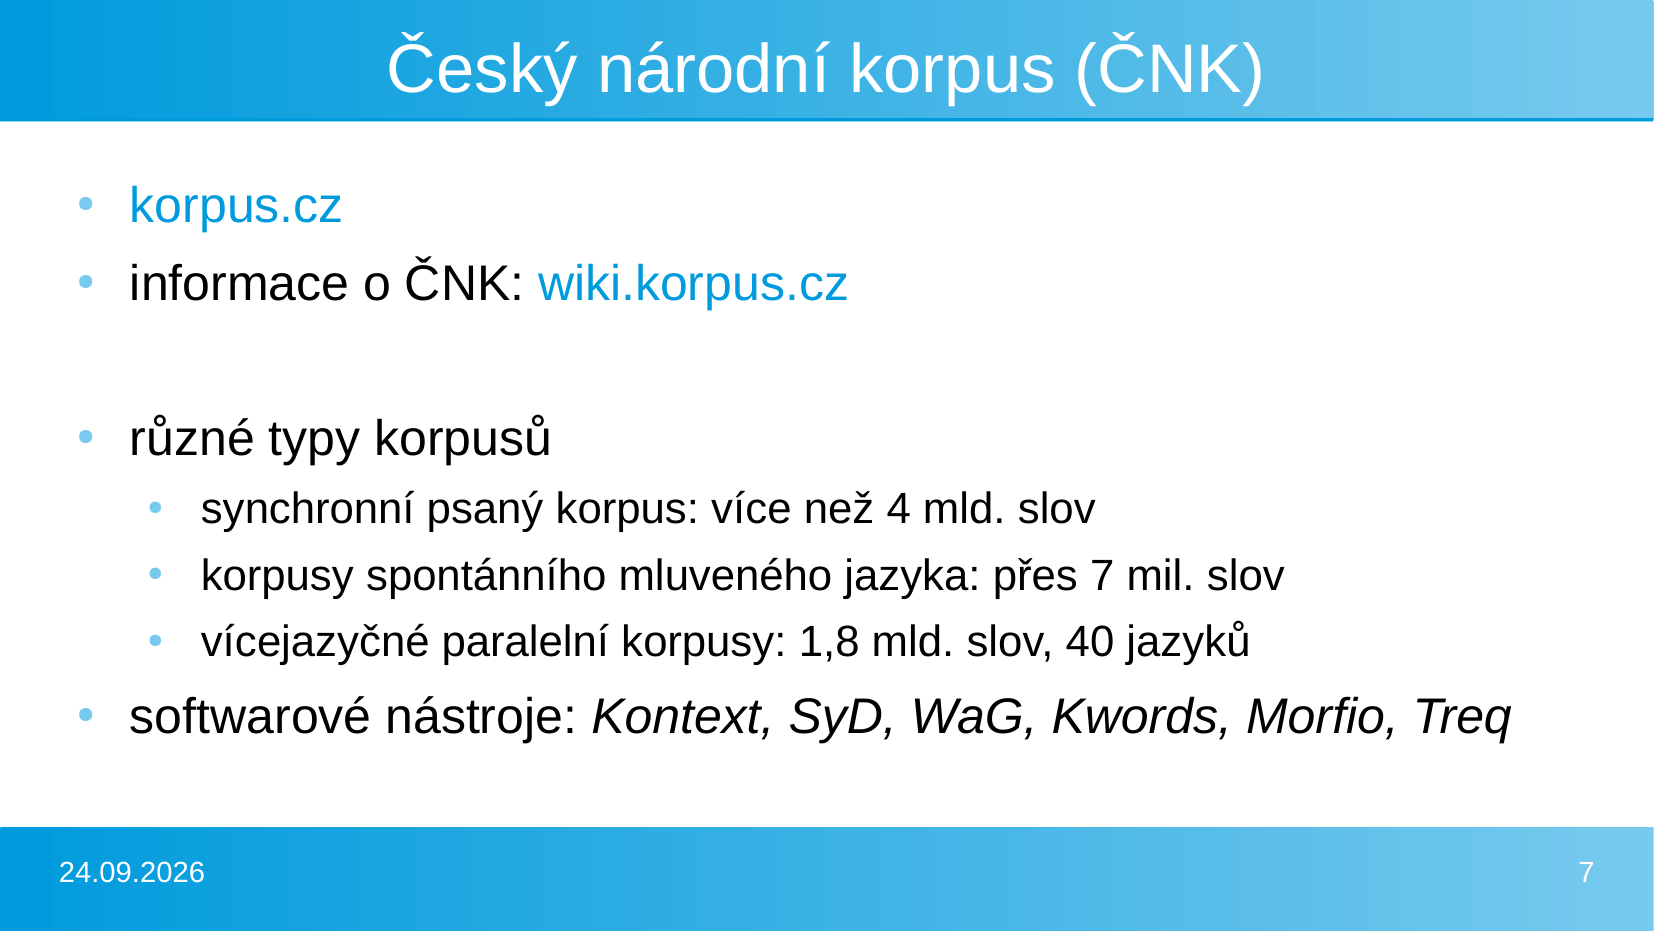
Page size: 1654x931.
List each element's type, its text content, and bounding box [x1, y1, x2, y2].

title Český národní korpus (ČNK) [59, 29, 1595, 108]
list korpus.cz informace o ČNK: wiki.korpus.cz různé typy korpusů synchronní psaný korpus: více než 4 mld. slov korpusy spontánního mluveného jazyka: přes 7 mil. slov vícejazyčné paralelní korpusy: 1,8 mld. slov, 40 jazyků softwarové nástroje: Kontext, SyD, WaG, Kwords, Morfio, Treq [59, 177, 1595, 768]
